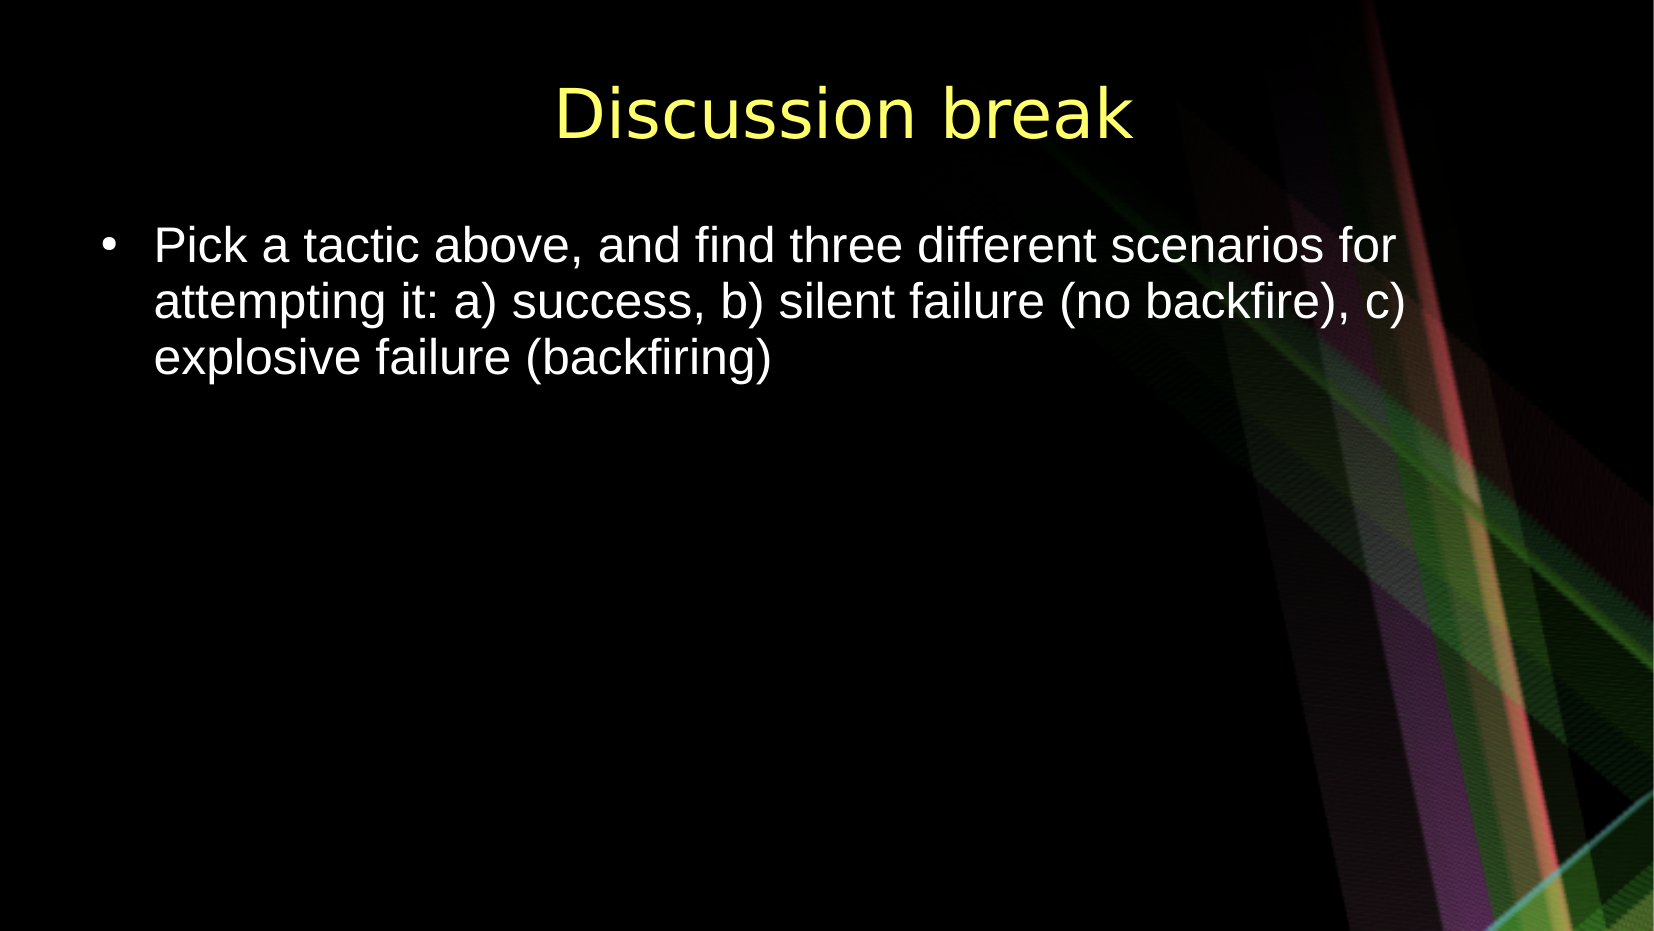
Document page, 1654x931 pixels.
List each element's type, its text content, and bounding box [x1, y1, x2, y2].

title Discussion break [82, 37, 1607, 193]
list Pick a tactic above, and find three different scenarios for attempting it: a) success, b) silent failure (no backfire), c) explosive failure (backfiring) [82, 217, 1607, 898]
picture [0, 0, 1654, 931]
